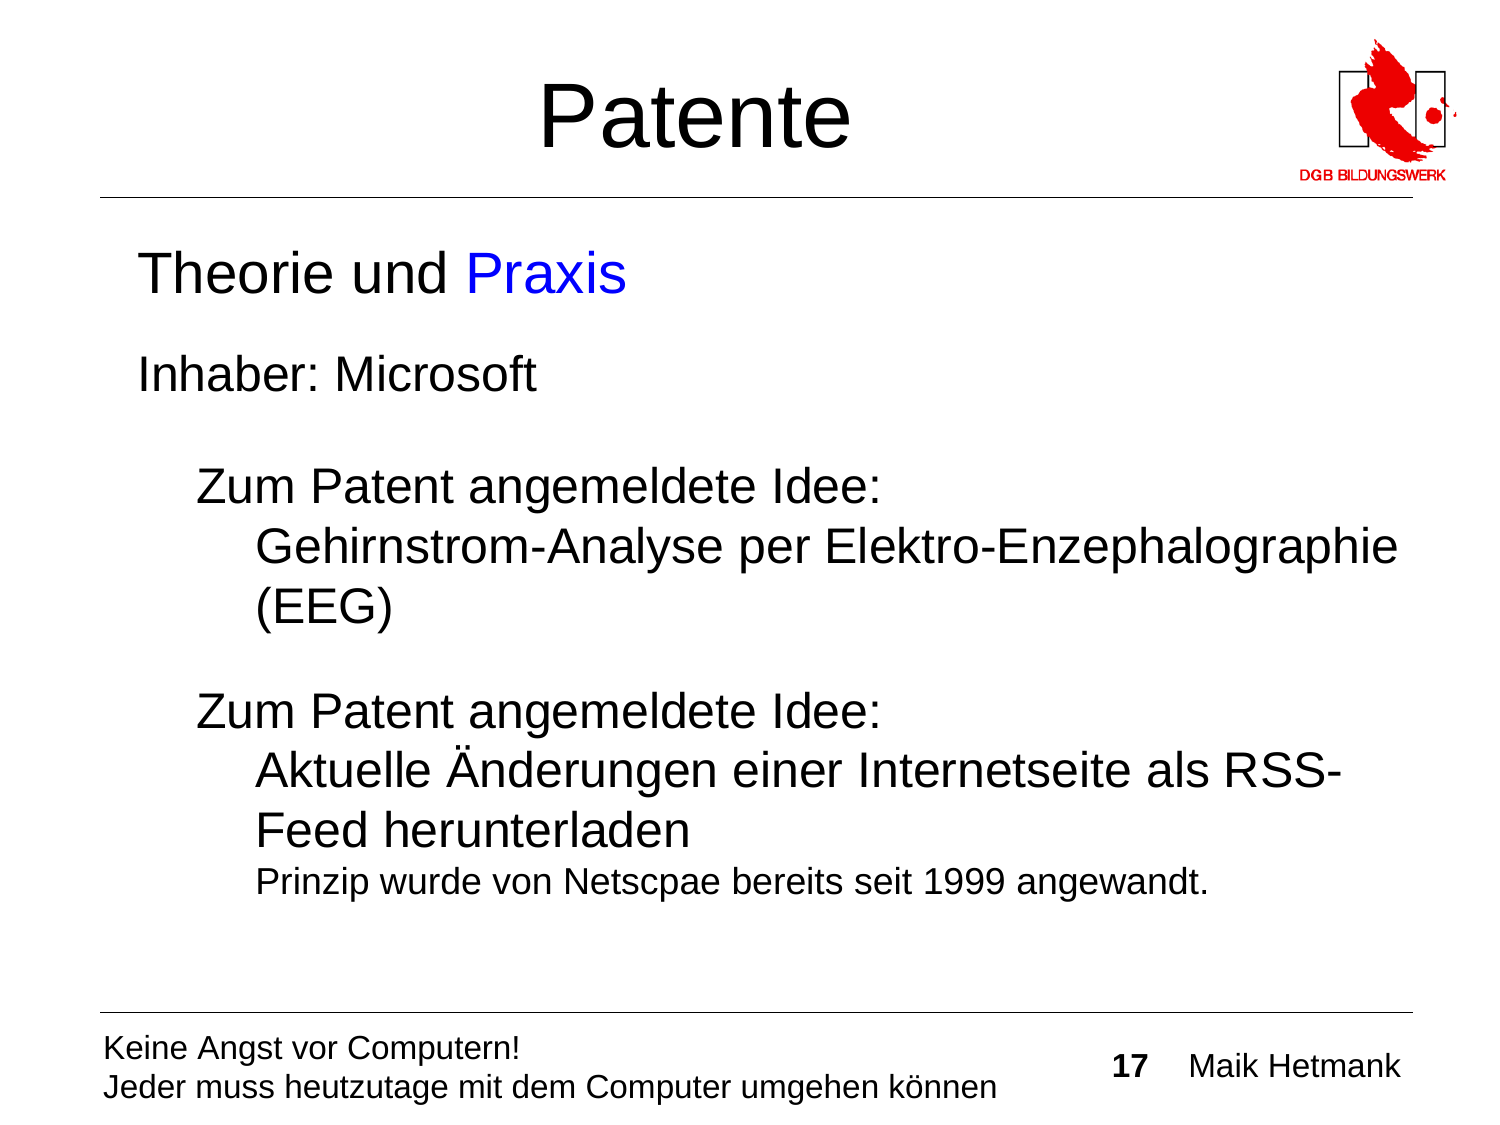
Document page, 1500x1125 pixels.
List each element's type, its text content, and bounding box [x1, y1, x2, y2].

text_box Zum Patent angemeldete Idee: Gehirnstrom-Analyse per Elektro-Enzephalographie (EEG) [137, 454, 1407, 630]
text_box Inhaber: Microsoft [137, 342, 1407, 409]
text_box Theorie und Praxis [137, 236, 1407, 302]
picture [1299, 37, 1457, 181]
text_box Zum Patent angemeldete Idee: Aktuelle Änderungen einer Internetseite als RSS-Feed herunterladen Prinzip wurde von Netscpae bereits seit 1999 angewandt. [137, 679, 1407, 900]
title Patente [87, 49, 1305, 175]
